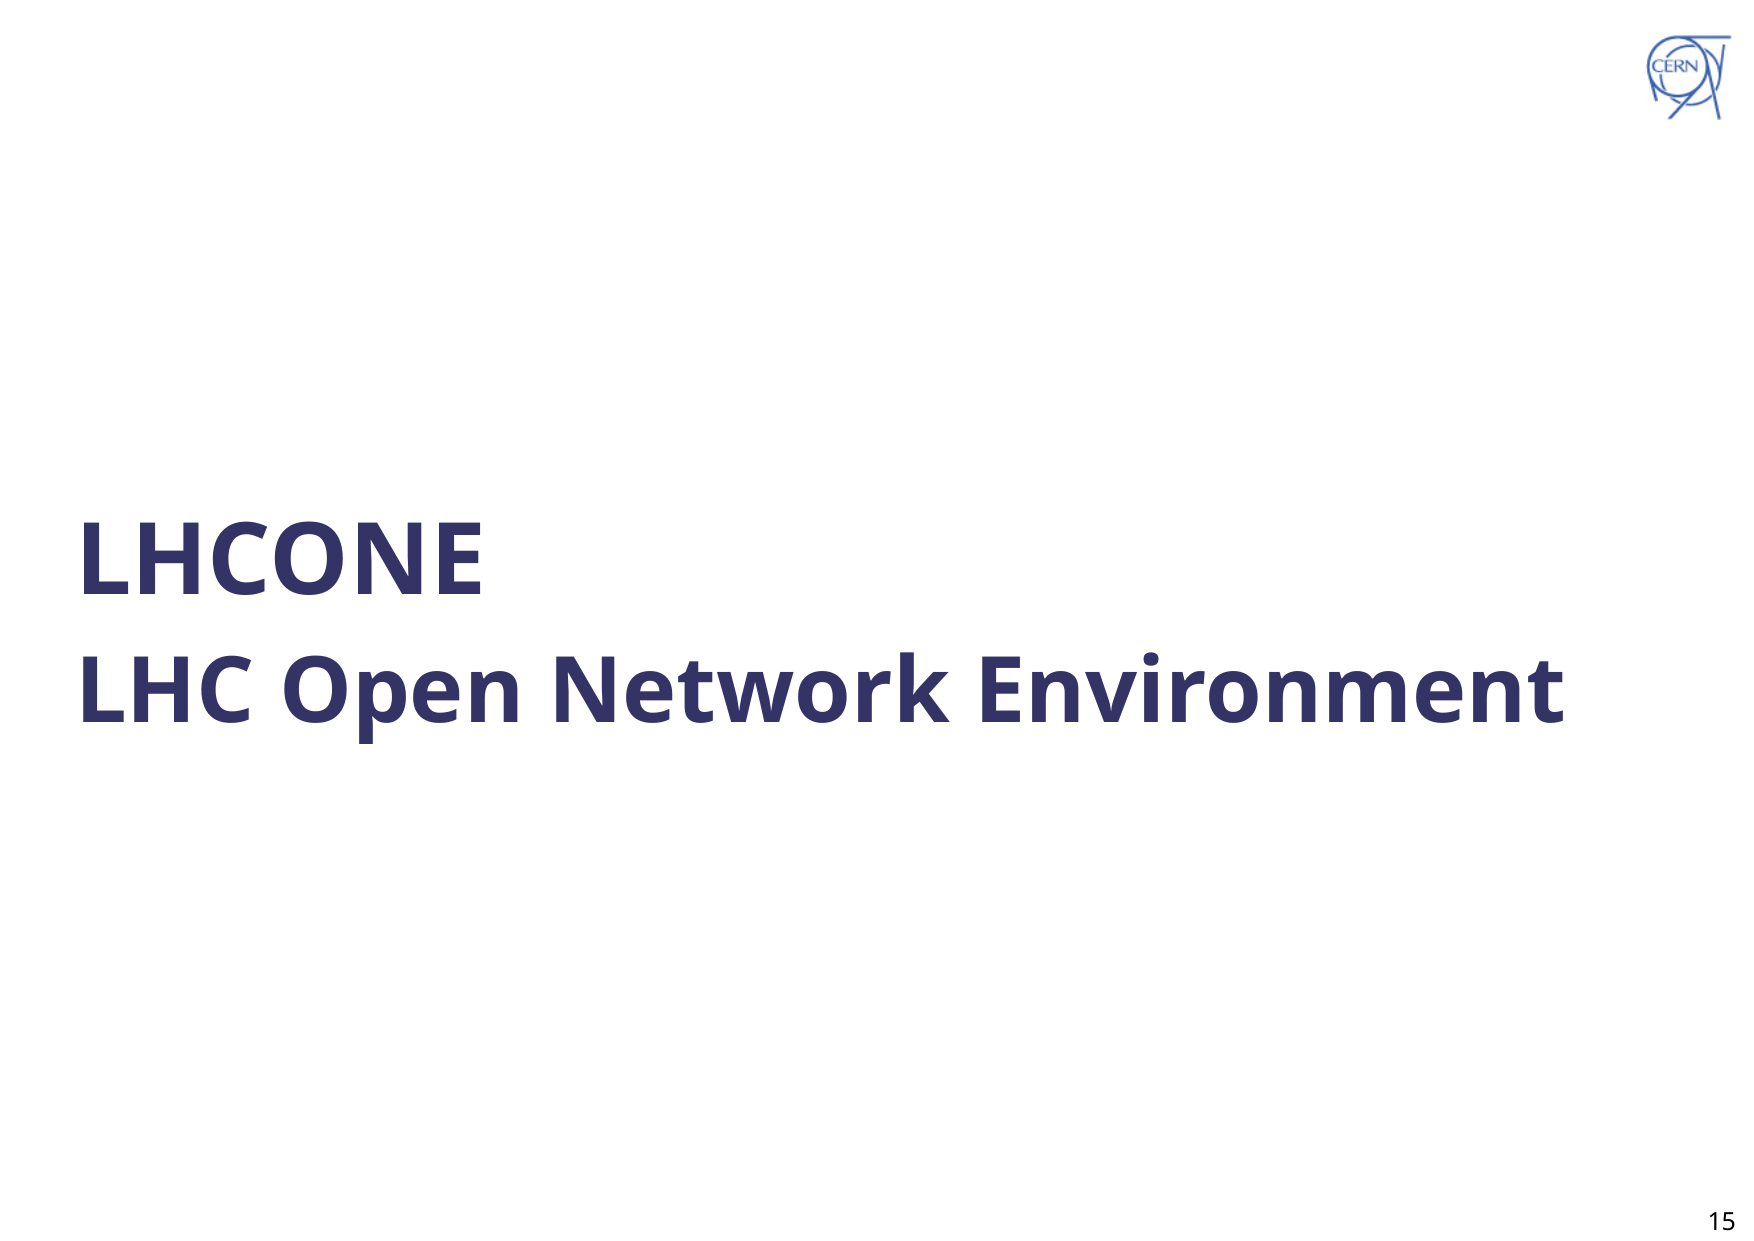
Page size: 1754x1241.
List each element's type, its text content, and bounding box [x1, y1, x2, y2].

picture [1646, 34, 1732, 120]
title LHCONE LHC Open Network Environment [75, 502, 1666, 735]
